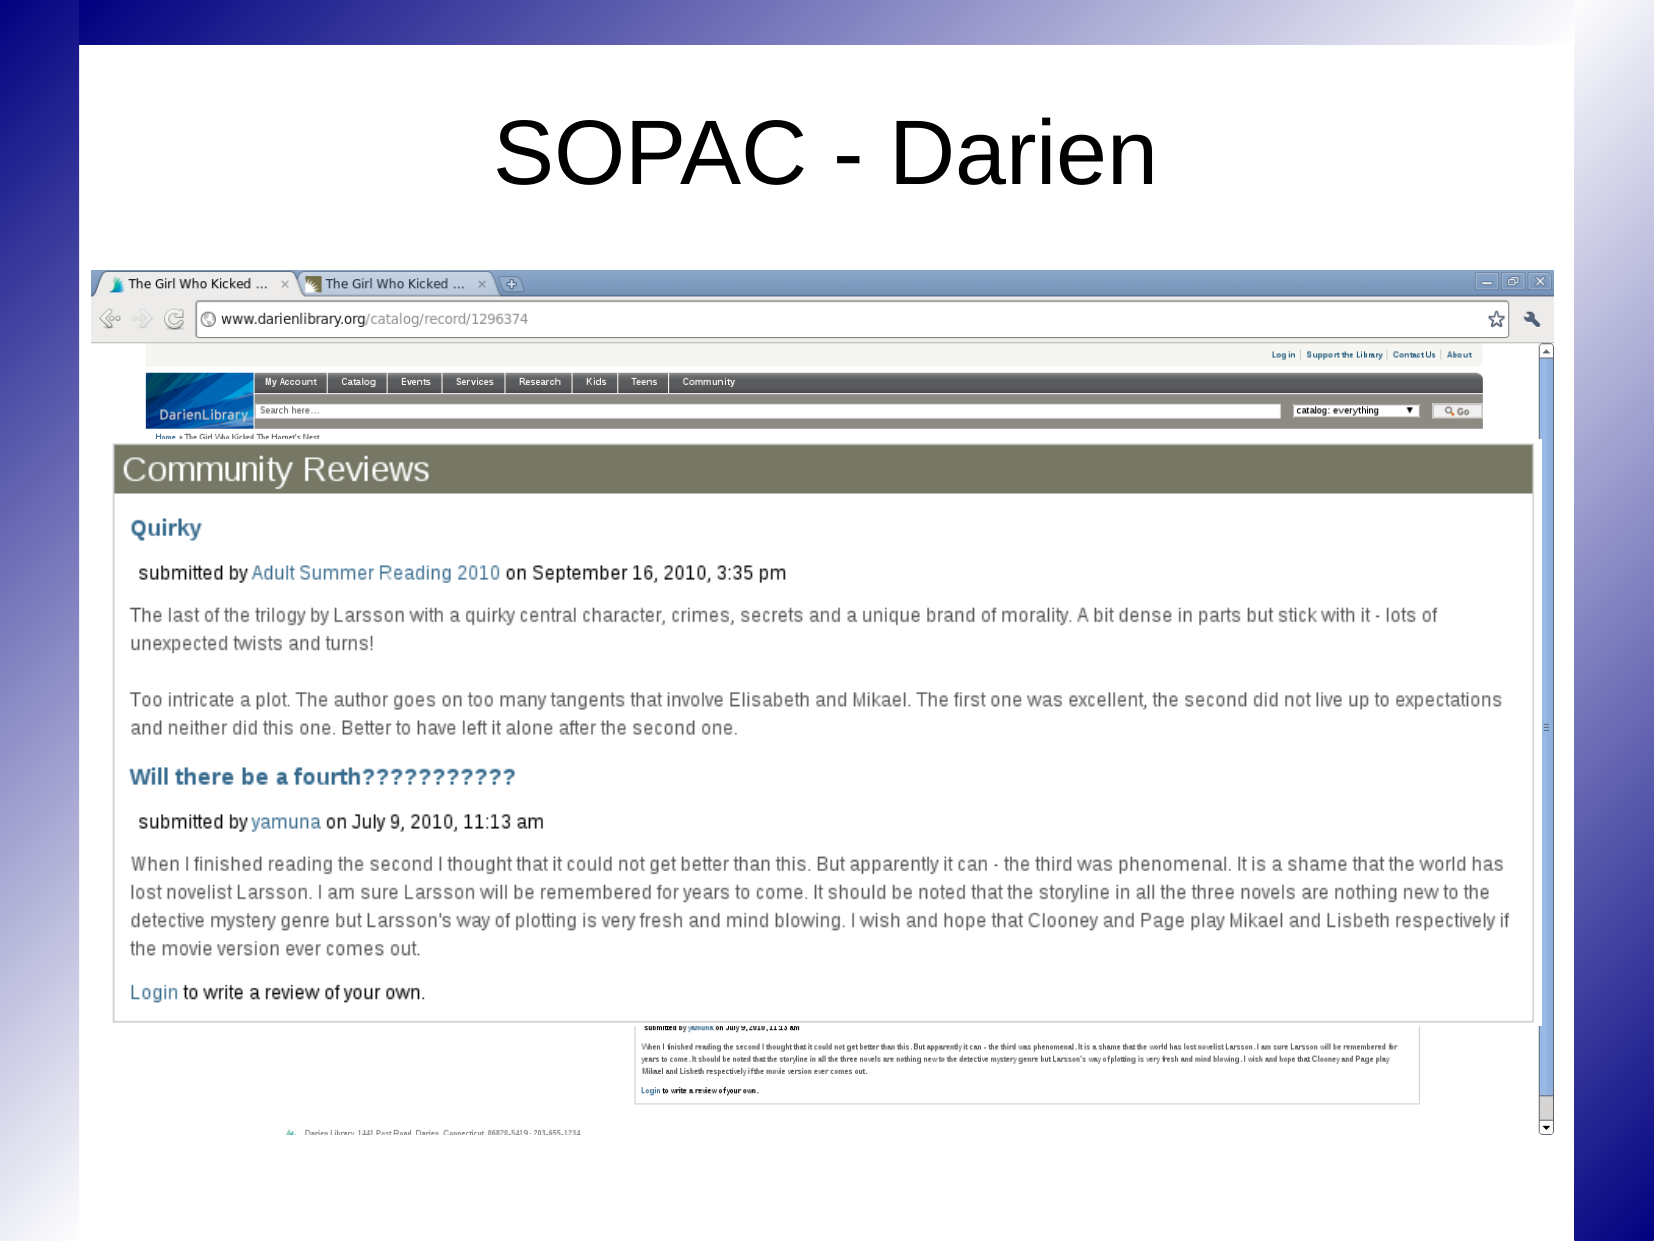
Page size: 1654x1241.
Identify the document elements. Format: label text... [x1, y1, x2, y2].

title SOPAC - Darien [82, 56, 1571, 250]
picture [91, 270, 1554, 1135]
